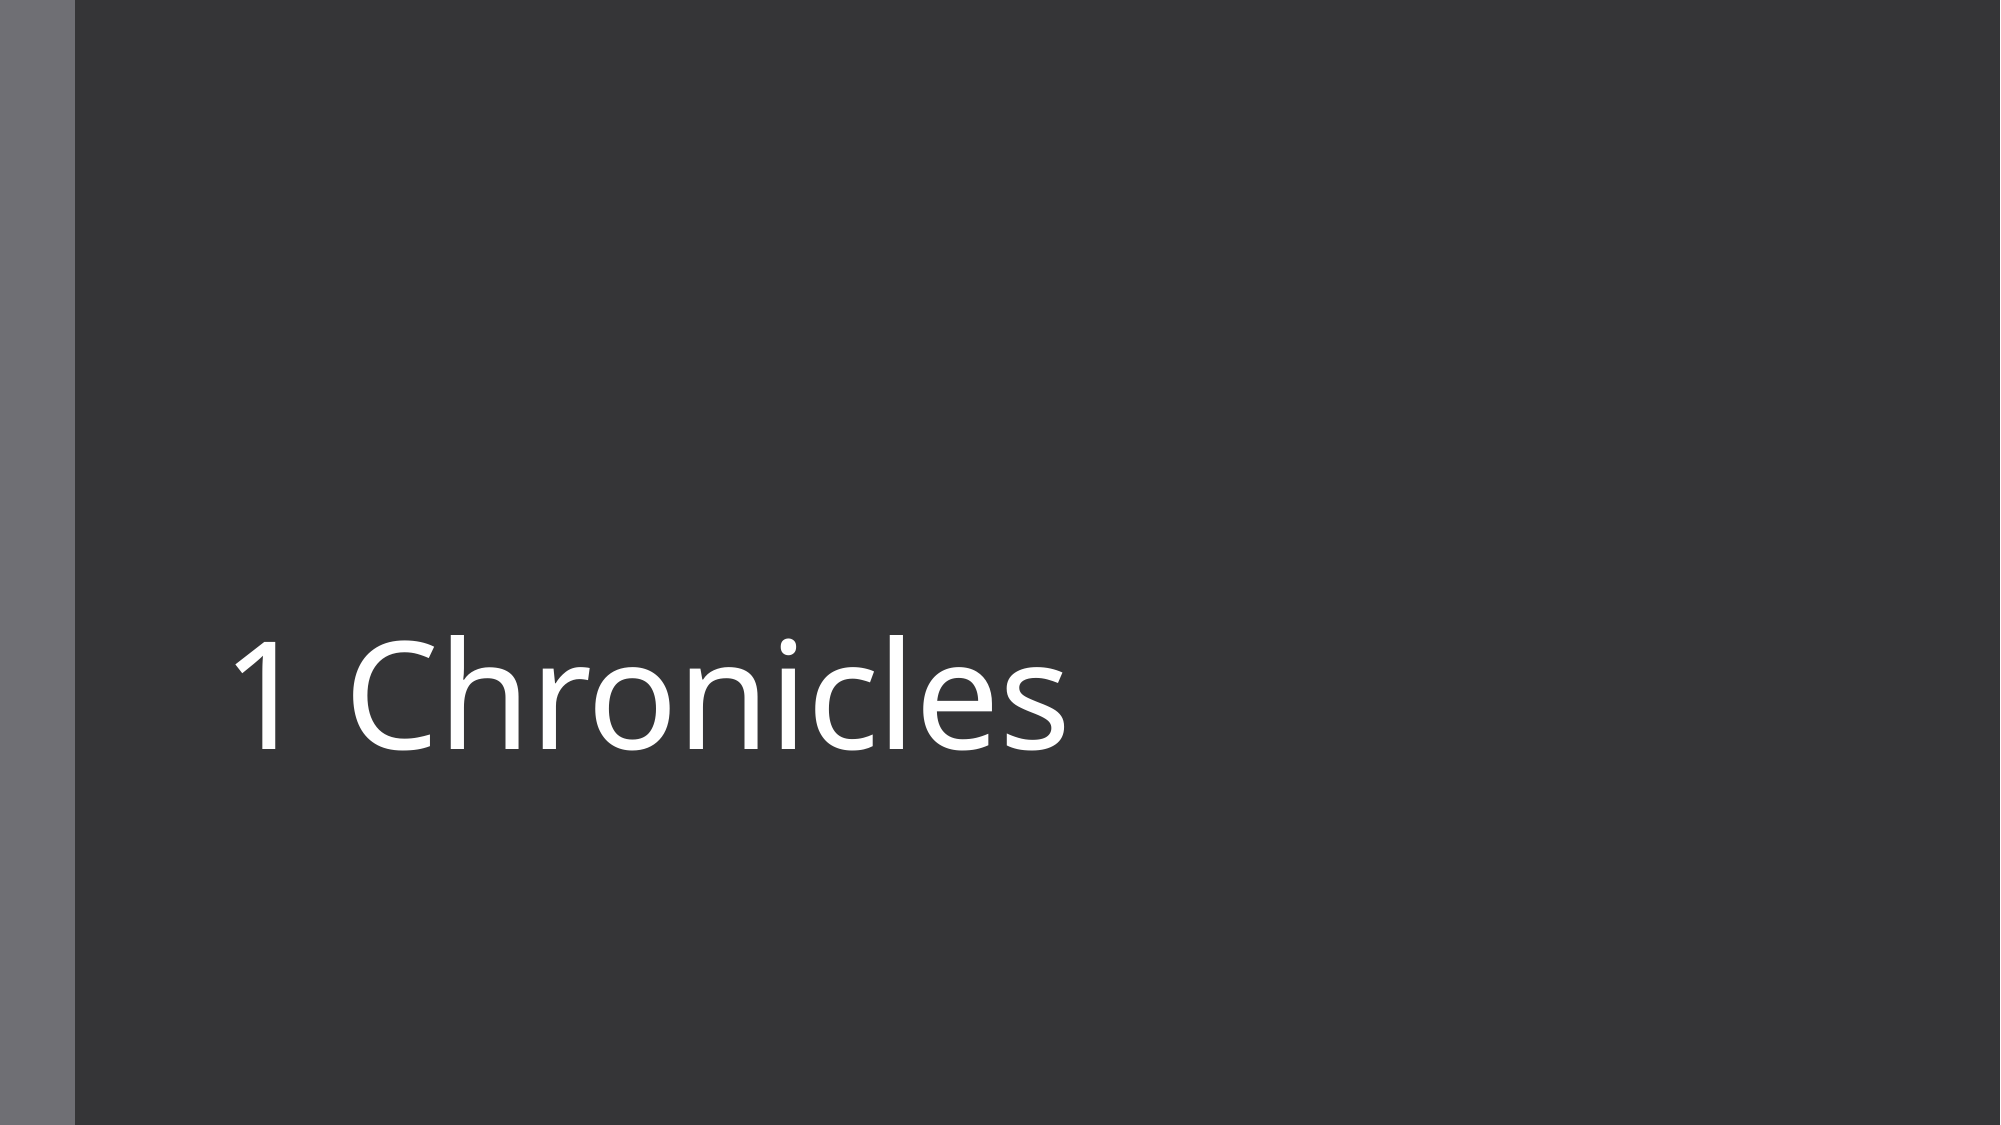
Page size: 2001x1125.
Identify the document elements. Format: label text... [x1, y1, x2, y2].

title 1 Chronicles [206, 124, 1752, 788]
